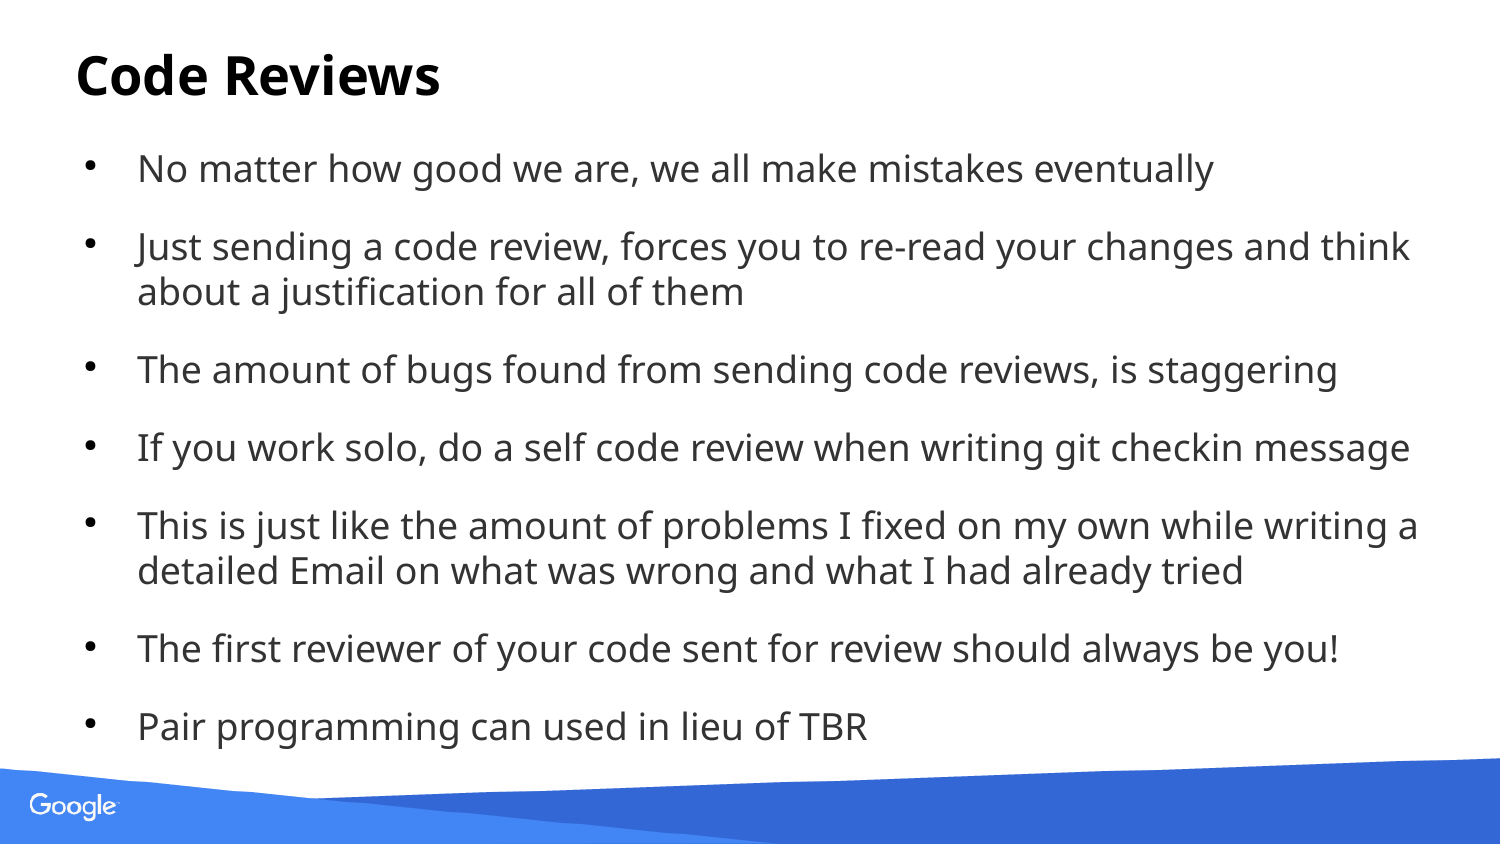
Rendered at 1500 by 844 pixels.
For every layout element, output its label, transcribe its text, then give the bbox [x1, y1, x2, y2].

list No matter how good we are, we all make mistakes eventually Just sending a code review, forces you to re-read your changes and think about a justification for all of them The amount of bugs found from sending code reviews, is staggering If you work solo, do a self code review when writing git checkin message This is just like the amount of problems I fixed on my own while writing a detailed Email on what was wrong and what I had already tried The first reviewer of your code sent for review should always be you! Pair programming can used in lieu of TBR [51, 129, 1441, 766]
text_box Code Reviews [60, 26, 1478, 151]
picture [0, 0, 1500, 844]
